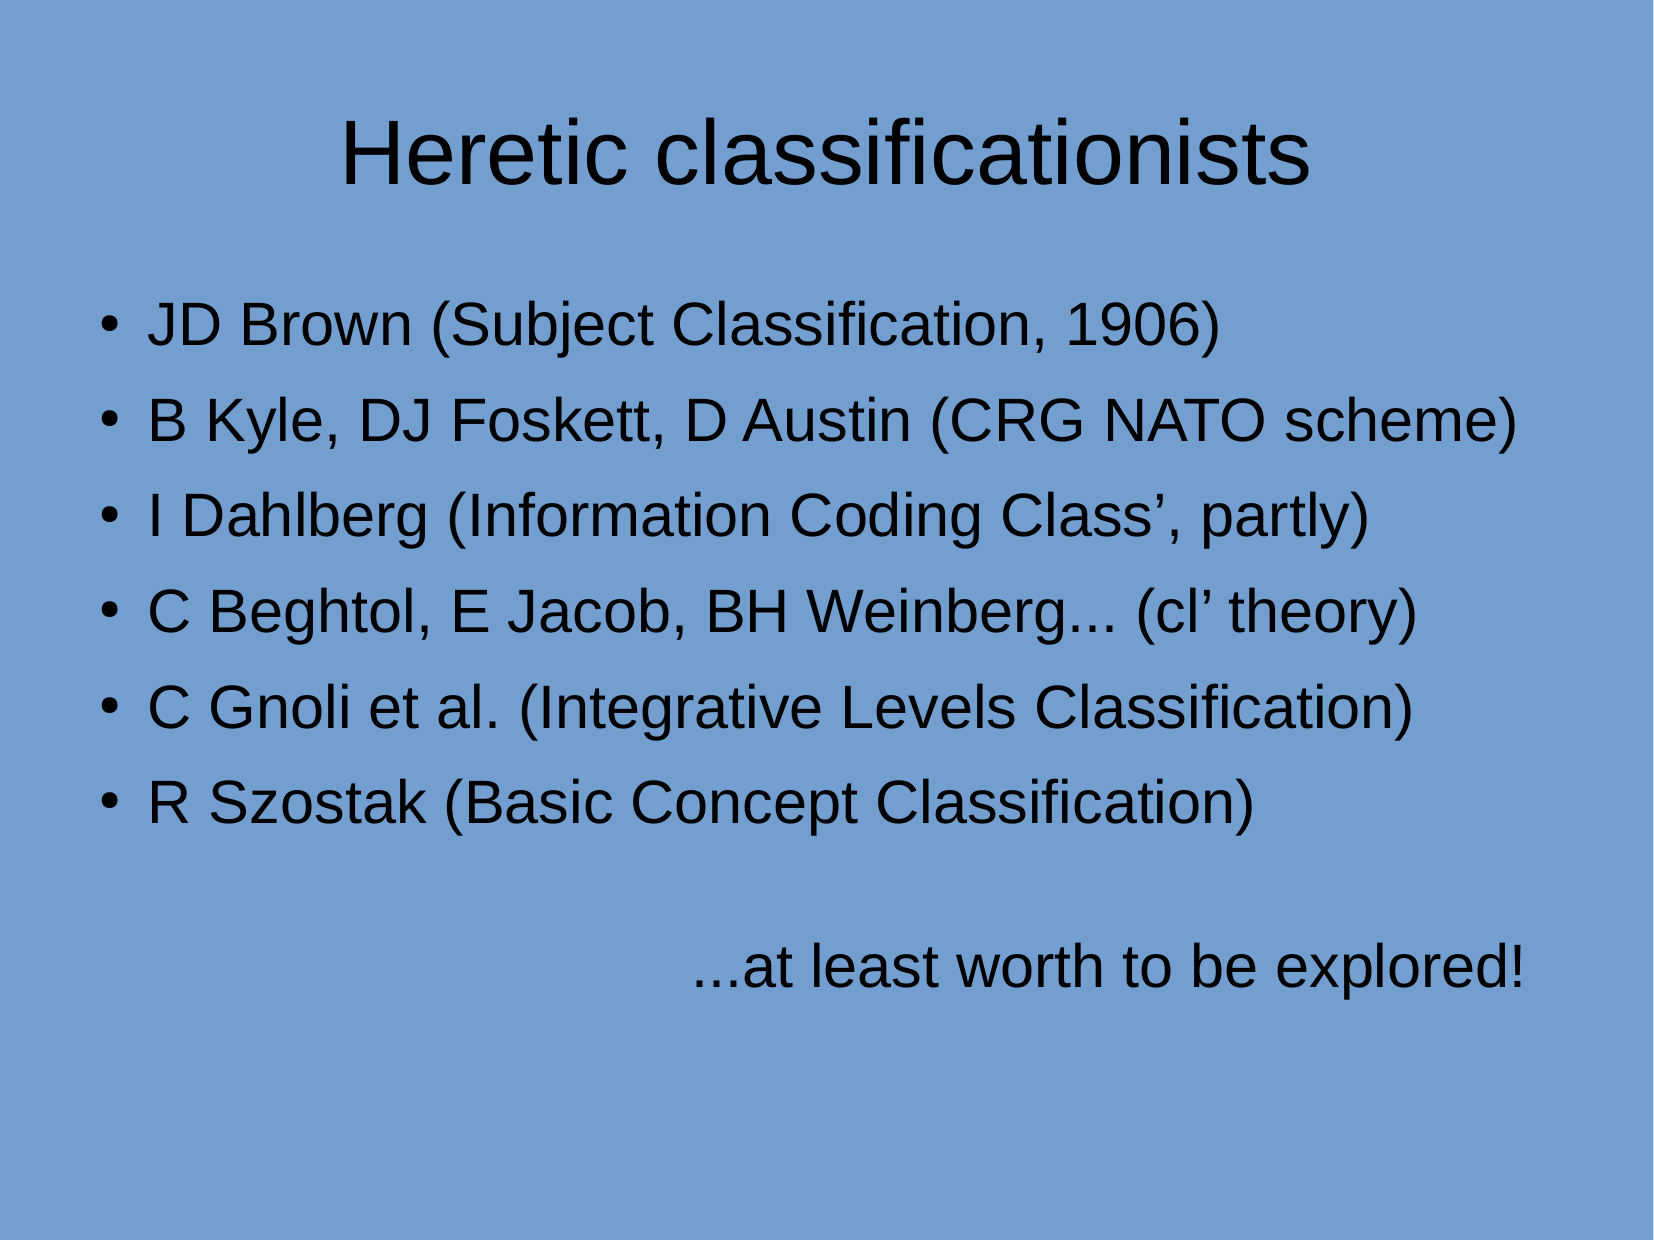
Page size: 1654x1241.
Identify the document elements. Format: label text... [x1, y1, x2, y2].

list JD Brown (Subject Classification, 1906) B Kyle, DJ Foskett, D Austin (CRG NATO scheme) I Dahlberg (Information Coding Class’, partly) C Beghtol, E Jacob, BH Weinberg... (cl’ theory) C Gnoli et al. (Integrative Levels Classification) R Szostak (Basic Concept Classification) ...at least worth to be explored! [82, 290, 1571, 1010]
title Heretic classificationists [82, 49, 1571, 257]
